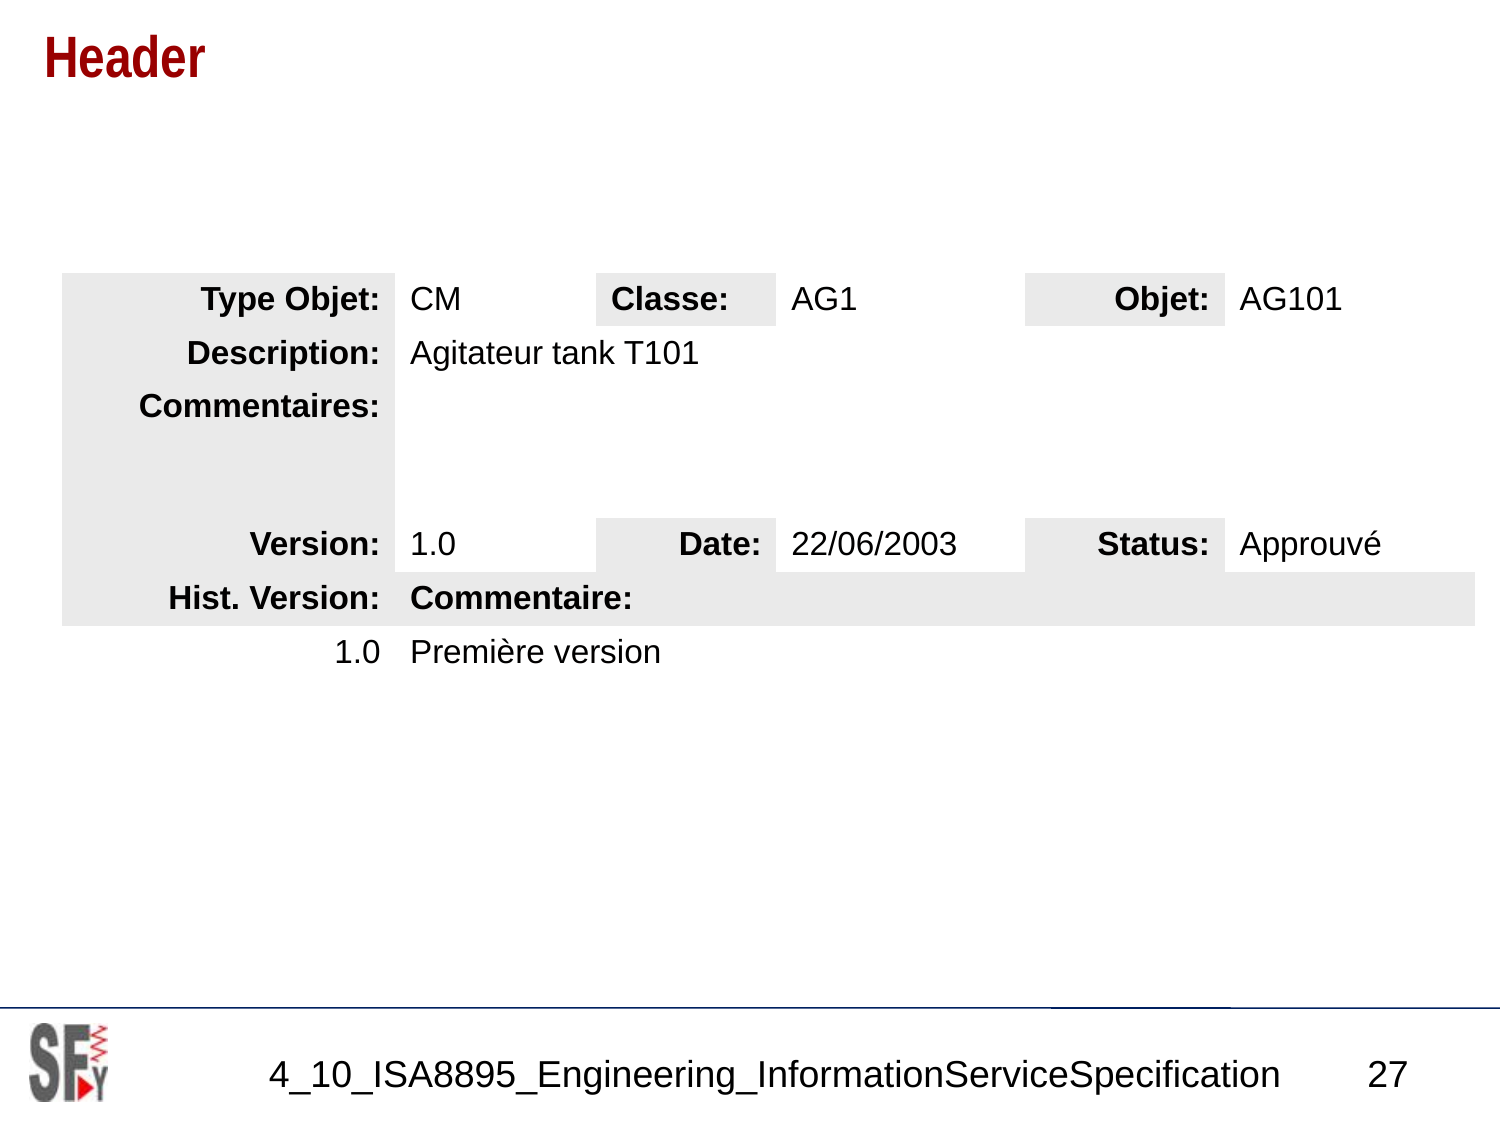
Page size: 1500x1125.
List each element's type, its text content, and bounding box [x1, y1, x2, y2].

slide_number <numéro> [1352, 1034, 1490, 1103]
table_cell Commentaire: [395, 572, 1475, 626]
table_header CM [395, 273, 596, 326]
table_cell Commentaires: [62, 380, 395, 518]
title Header [29, 12, 1471, 138]
picture [29, 1023, 108, 1102]
table_cell Description: [62, 326, 395, 380]
table_cell 22/06/2003 [776, 518, 1025, 572]
table_cell 1.0 [395, 518, 596, 572]
table_header Type Objet: [62, 273, 395, 326]
table_cell Agitateur tank T101 [395, 326, 1475, 380]
table_cell [62, 679, 395, 750]
table_cell Date: [596, 518, 776, 572]
table_header AG101 [1225, 273, 1475, 326]
table_cell 1.0 [62, 626, 395, 679]
table_cell [395, 679, 1475, 750]
table_cell Approuvé [1225, 518, 1475, 572]
table_header AG1 [776, 273, 1025, 326]
table_cell Hist. Version: [62, 572, 395, 626]
table_cell Première version [395, 626, 1475, 679]
table_cell Version: [62, 518, 395, 572]
table_header Classe: [596, 273, 776, 326]
table_cell Status: [1025, 518, 1225, 572]
table_cell [395, 380, 1475, 518]
table_header Objet: [1025, 273, 1225, 326]
footer 4_10_ISA8895_Engineering_InformationServiceSpecification [253, 1034, 1336, 1103]
